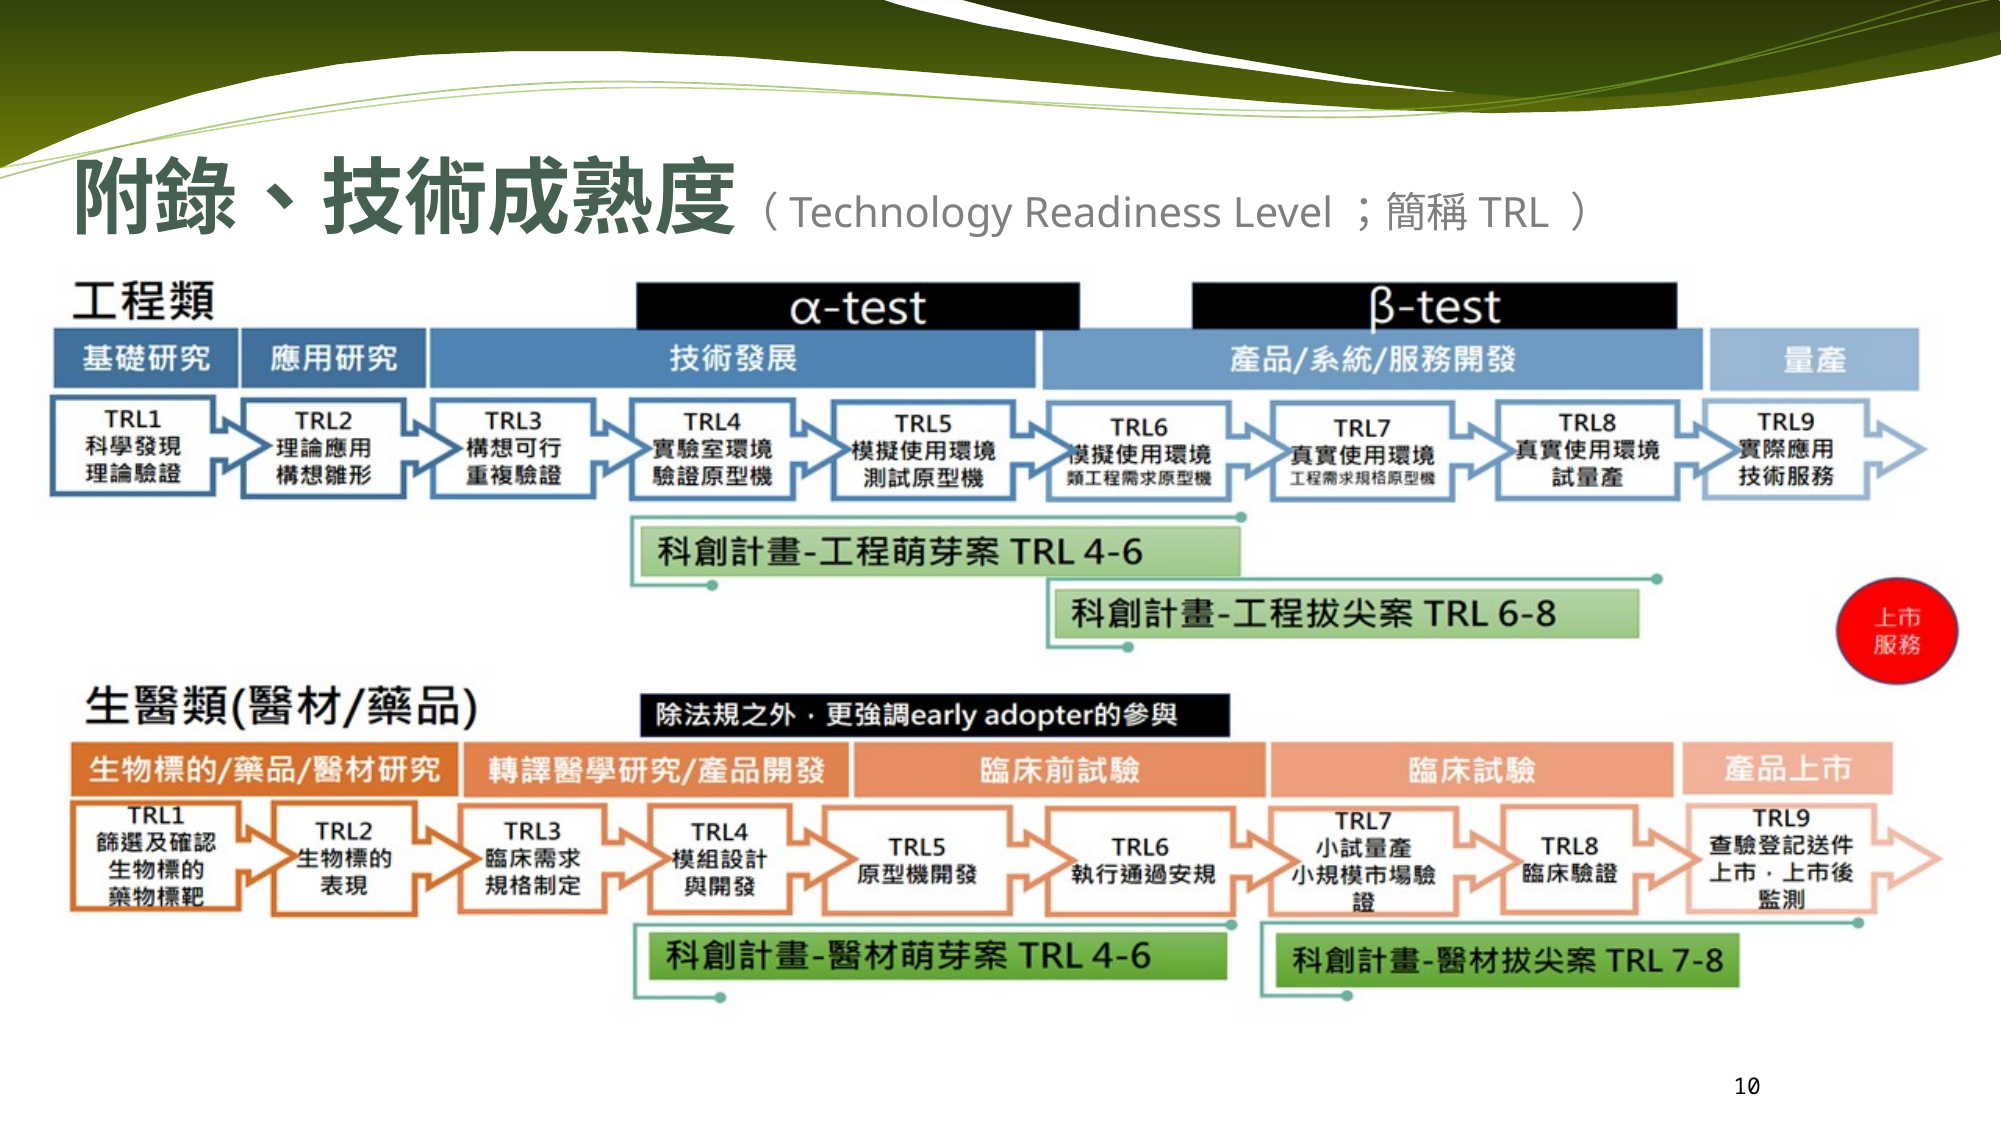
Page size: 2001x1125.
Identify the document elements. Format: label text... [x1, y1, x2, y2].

text_box [1733, 1042, 1900, 1103]
title 附錄、技術成熟度（Technology Readiness Level；簡稱TRL ） [71, 129, 1872, 243]
picture [39, 243, 1961, 1023]
